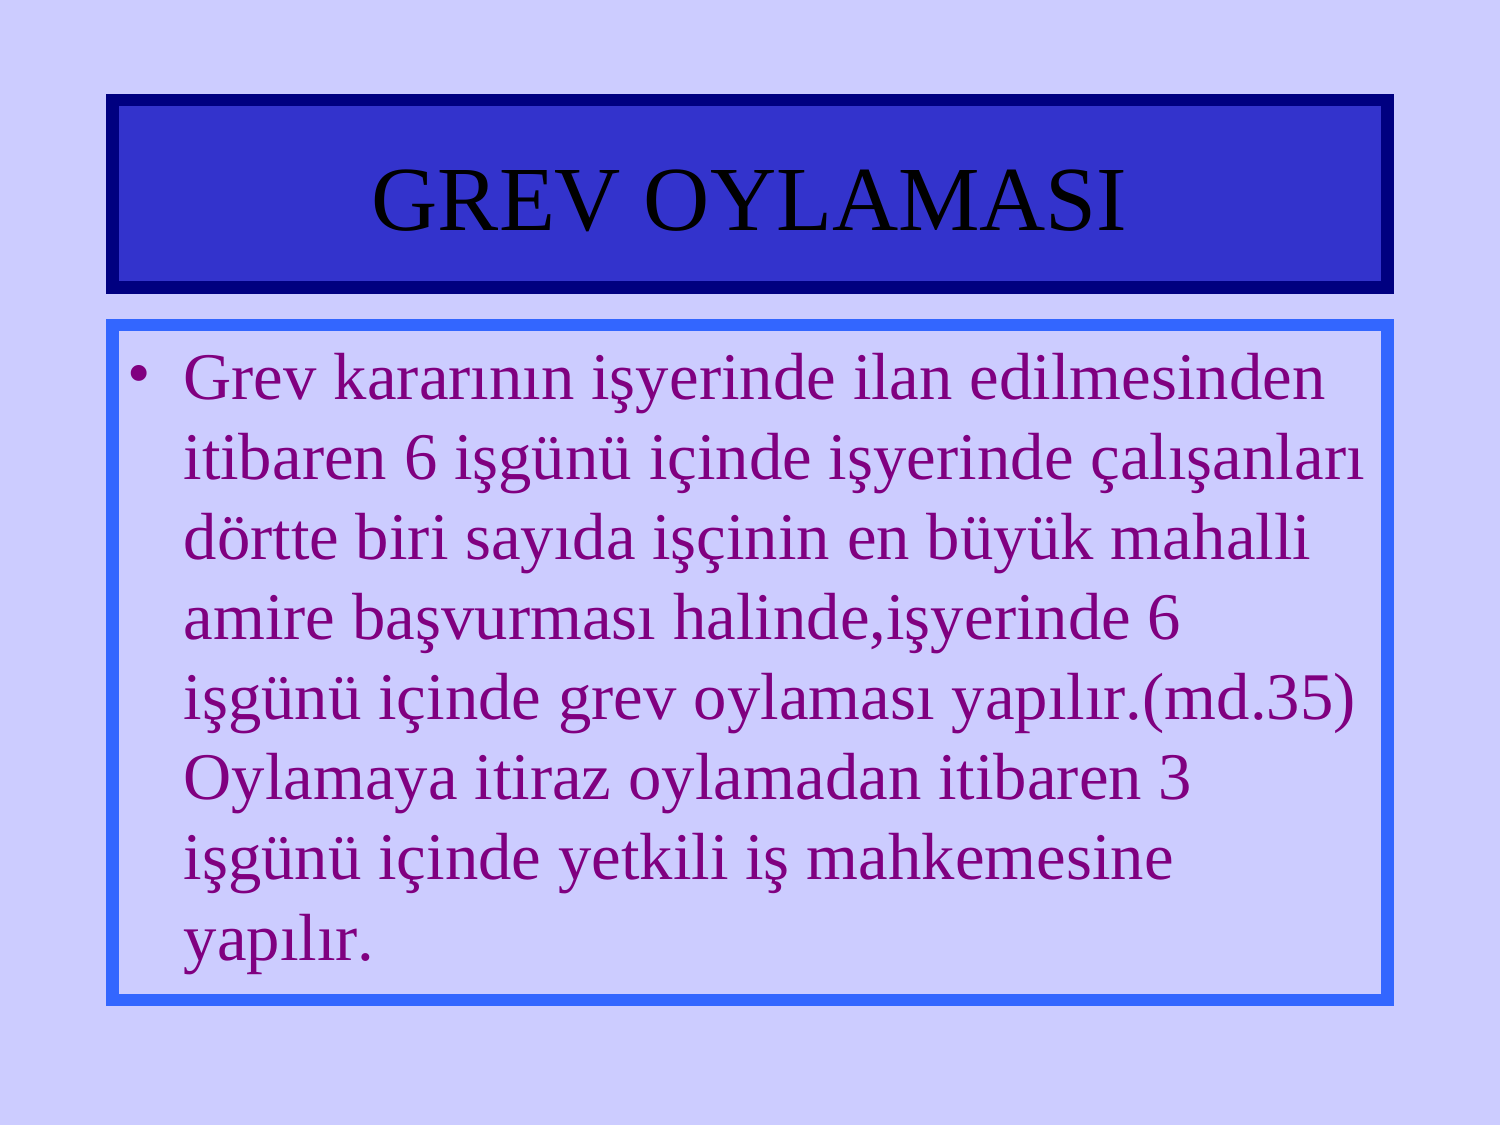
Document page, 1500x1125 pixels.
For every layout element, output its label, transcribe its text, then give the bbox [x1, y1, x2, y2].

title GREV OYLAMASI [112, 99, 1388, 288]
list Grev kararının işyerinde ilan edilmesinden itibaren 6 işgünü içinde işyerinde çalışanları dörtte biri sayıda işçinin en büyük mahalli amire başvurması halinde,işyerinde 6 işgünü içinde grev oylaması yapılır.(md.35) Oylamaya itiraz oylamadan itibaren 3 işgünü içinde yetkili iş mahkemesine yapılır. [112, 324, 1388, 1000]
